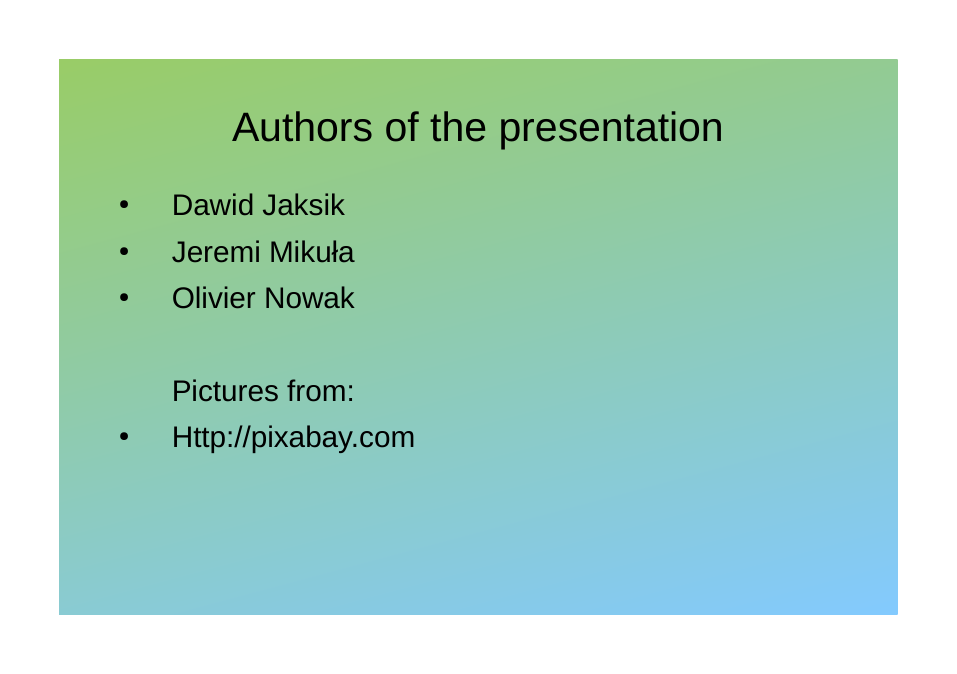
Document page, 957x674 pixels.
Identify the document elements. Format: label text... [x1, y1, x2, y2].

title Authors of the presentation [100, 81, 856, 174]
list Dawid Jaksik Jeremi Mikuła Olivier Nowak Pictures from: Http://pixabay.com [100, 188, 856, 511]
